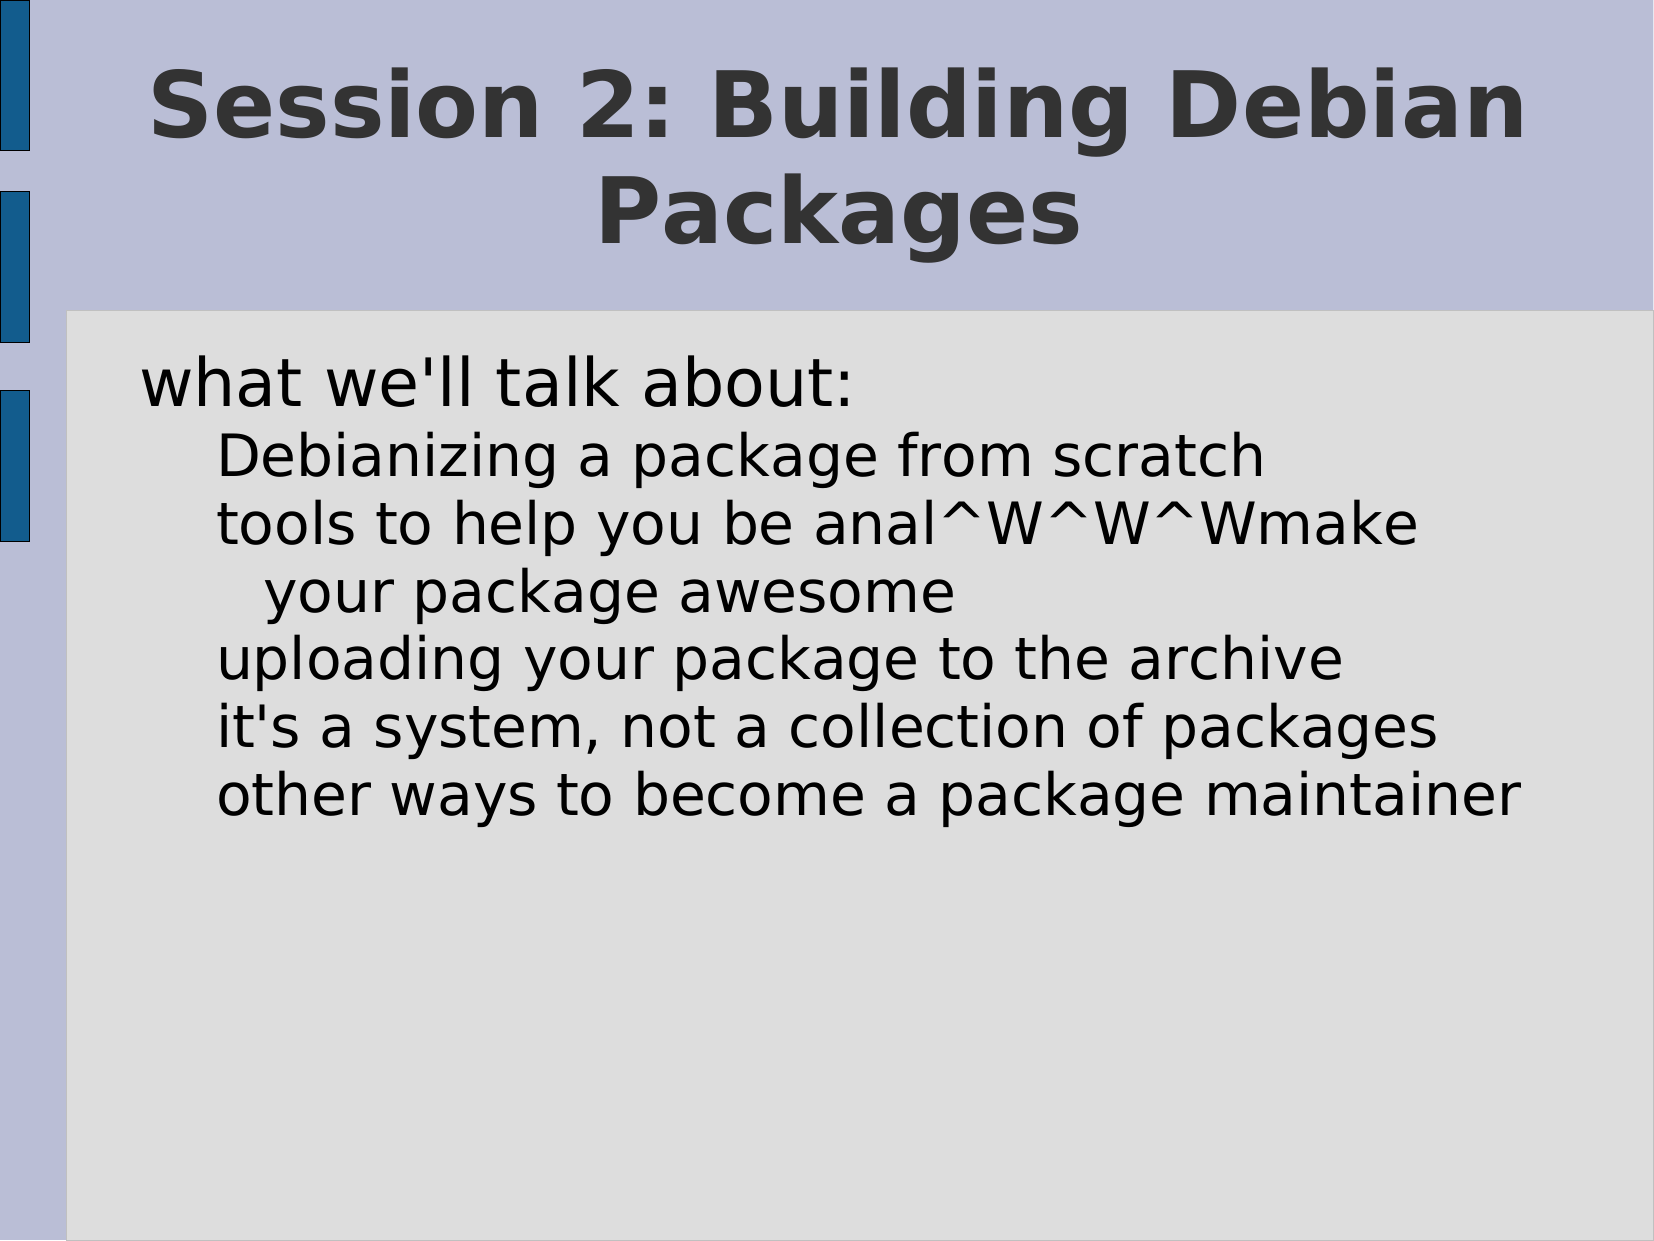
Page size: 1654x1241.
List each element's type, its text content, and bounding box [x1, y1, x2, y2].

list what we'll talk about: Debianizing a package from scratch tools to help you be anal^W^W^Wmake your package awesome uploading your package to the archive it's a system, not a collection of packages other ways to become a package maintainer [121, 344, 1534, 1127]
title Session 2: Building Debian Packages [88, 51, 1590, 266]
